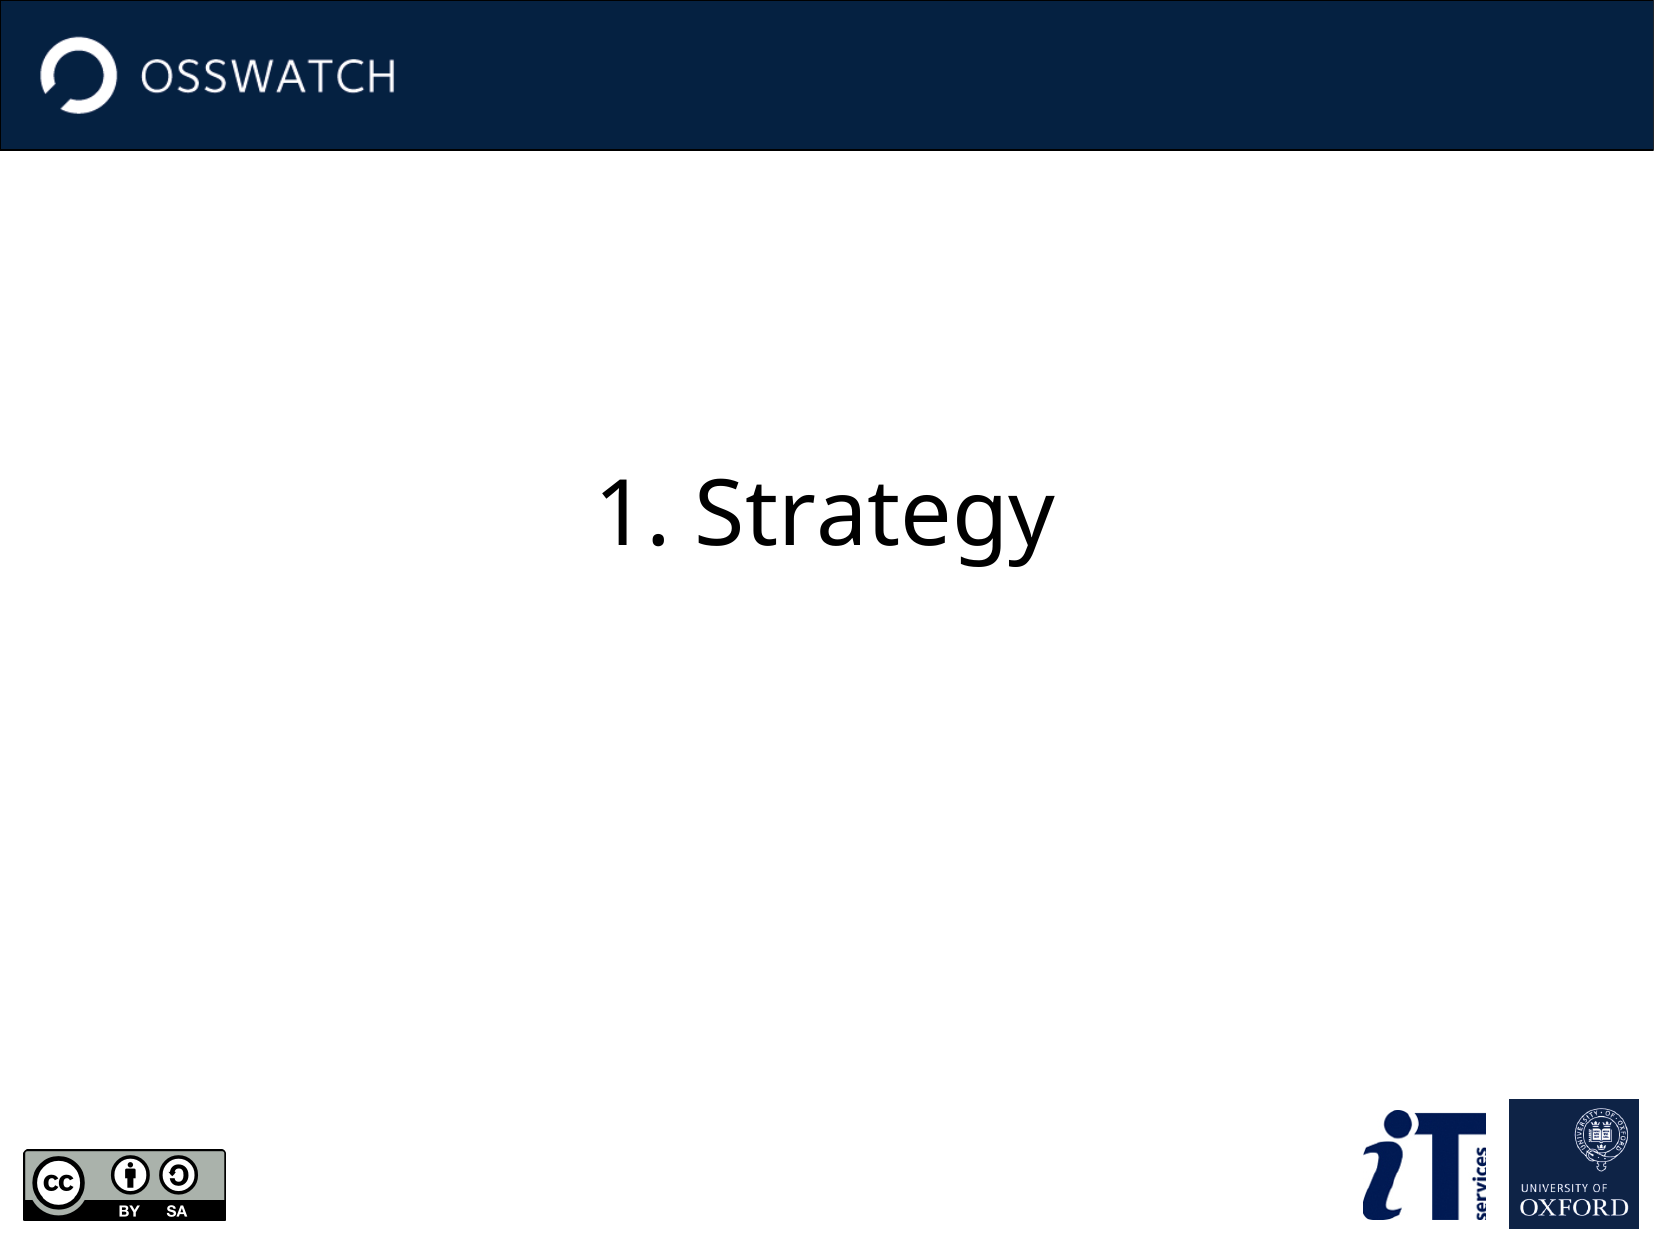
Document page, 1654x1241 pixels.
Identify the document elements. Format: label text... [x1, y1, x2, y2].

title 1. Strategy [125, 412, 1525, 625]
picture [1509, 1099, 1639, 1229]
picture [12, 12, 426, 141]
picture [23, 1149, 226, 1221]
picture [1363, 1110, 1486, 1220]
